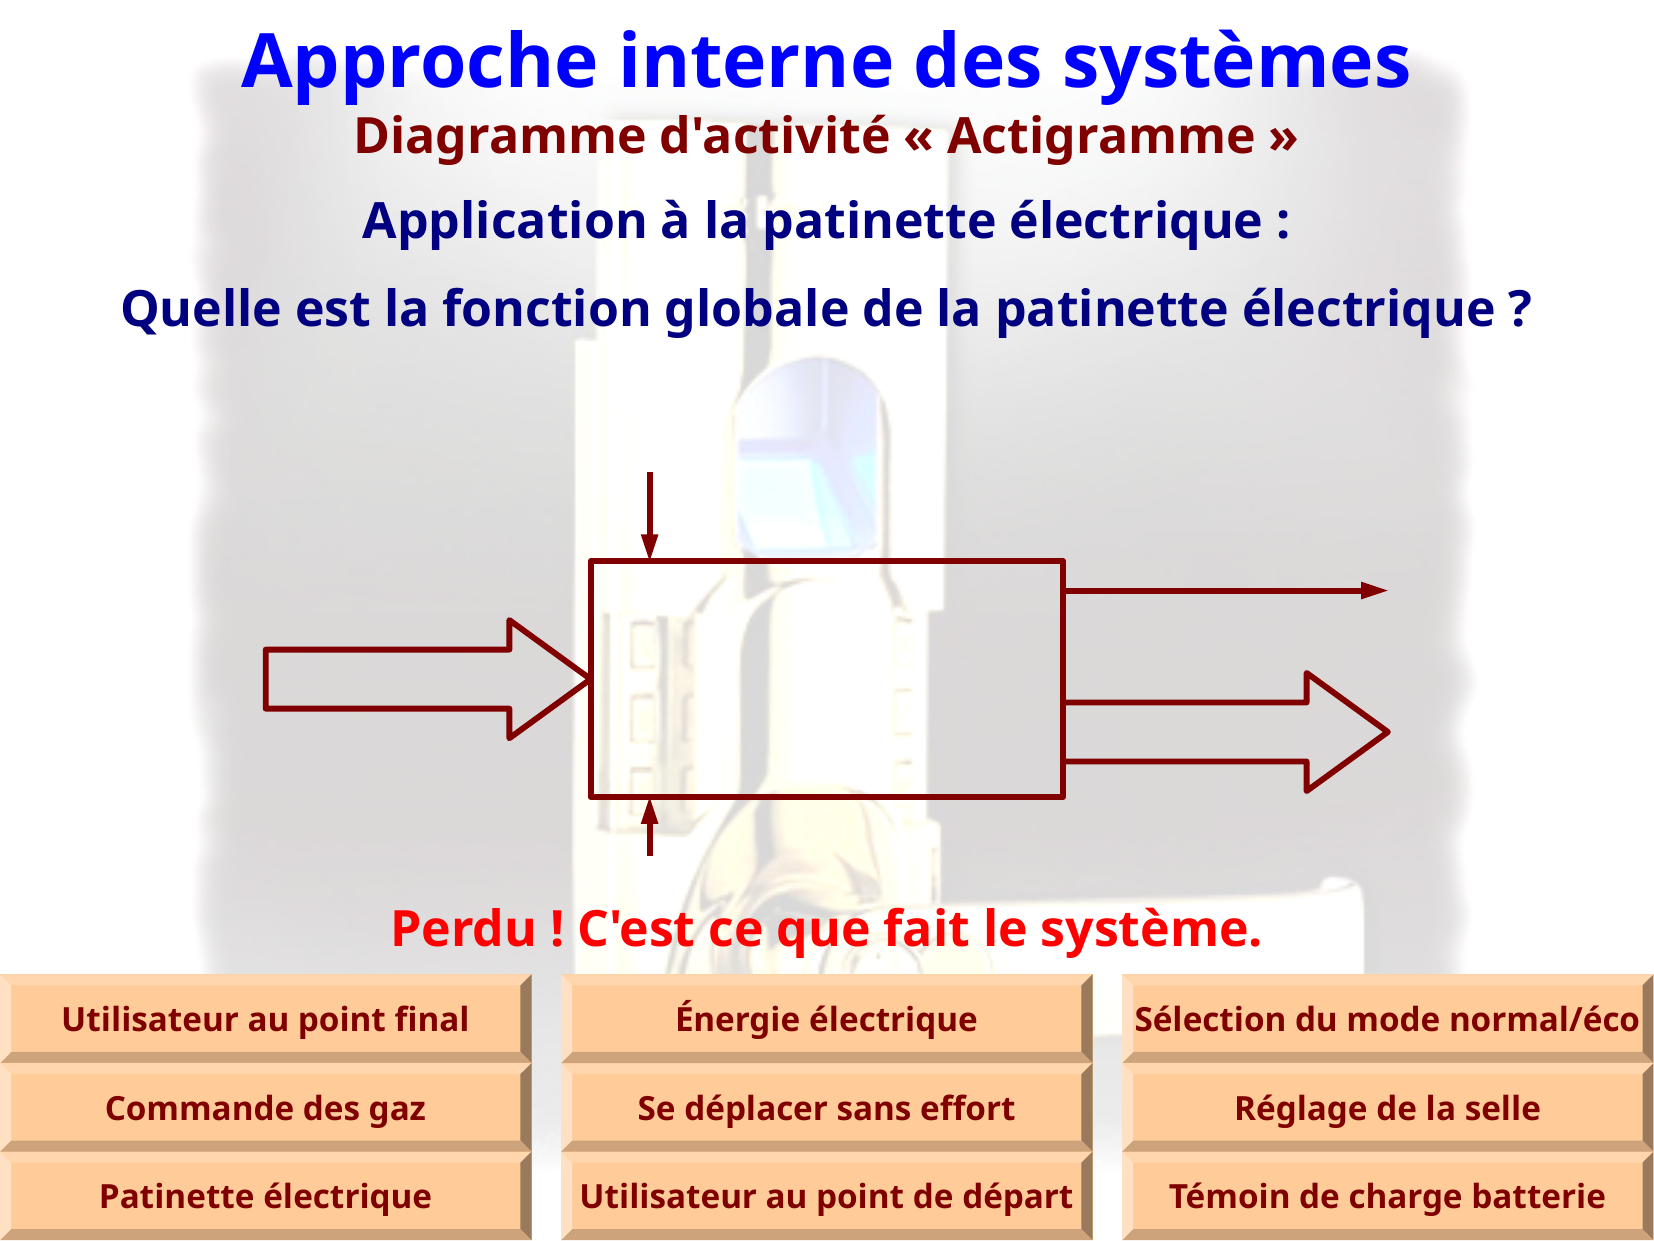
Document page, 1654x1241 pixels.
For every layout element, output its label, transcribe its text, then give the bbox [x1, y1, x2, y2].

text_box Se déplacer sans effort [573, 1075, 1081, 1140]
text_box Énergie électrique [573, 986, 1081, 1051]
text_box Diagramme d'activité « Actigramme » [0, 92, 1654, 178]
text_box Témoin de charge batterie [1134, 1163, 1642, 1229]
text_box Utilisateur au point de départ [573, 1163, 1081, 1229]
text_box Sélection du mode normal/éco [1134, 986, 1642, 1051]
text_box Quelle est la fonction globale de la patinette électrique ? [0, 265, 1654, 351]
text_box Commande des gaz [12, 1075, 520, 1140]
text_box Utilisateur au point final [12, 986, 520, 1051]
text_box Perdu ! C'est ce que fait le système. [0, 885, 1654, 971]
text_box Application à la patinette électrique : [0, 178, 1654, 262]
text_box Réglage de la selle [1134, 1075, 1642, 1140]
text_box Patinette électrique [12, 1163, 520, 1229]
